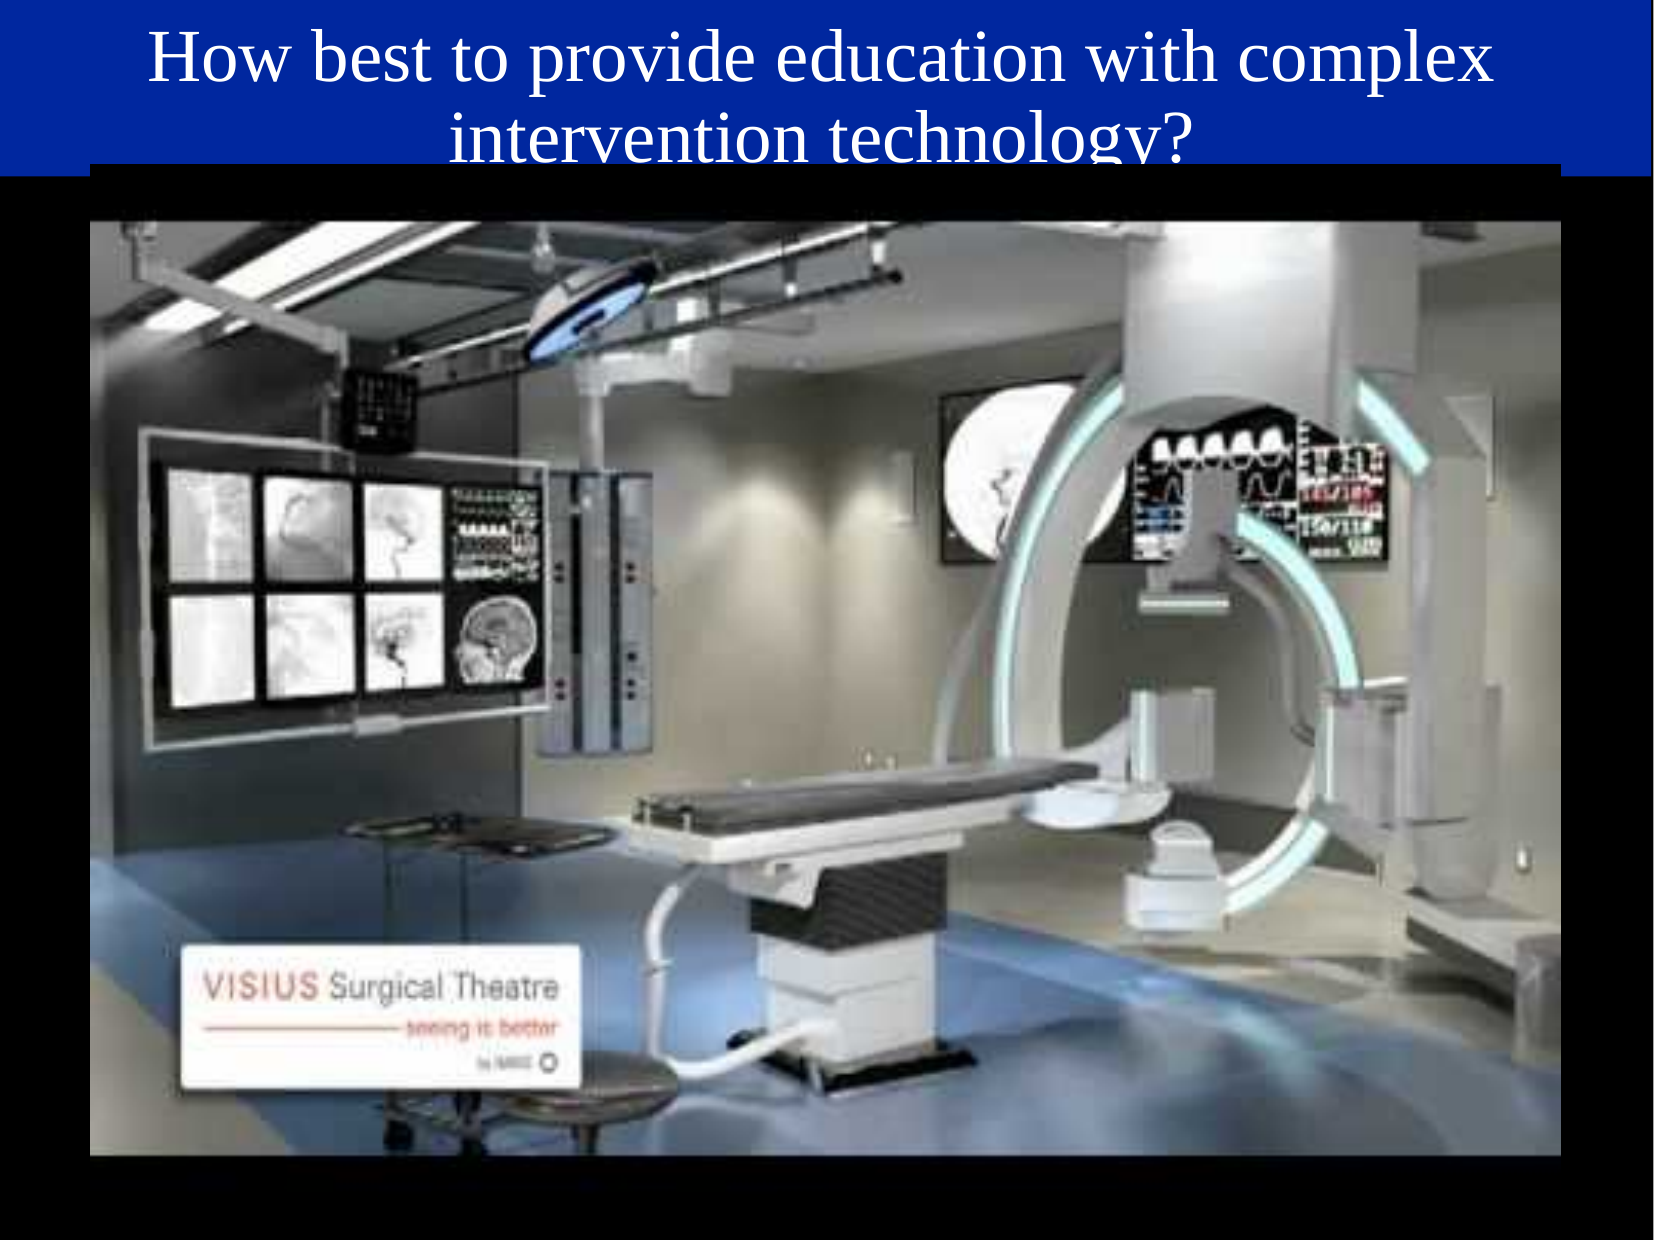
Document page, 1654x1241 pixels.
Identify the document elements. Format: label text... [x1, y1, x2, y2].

picture [90, 164, 1561, 1216]
title How best to provide education with complex intervention technology? [0, 0, 1648, 196]
